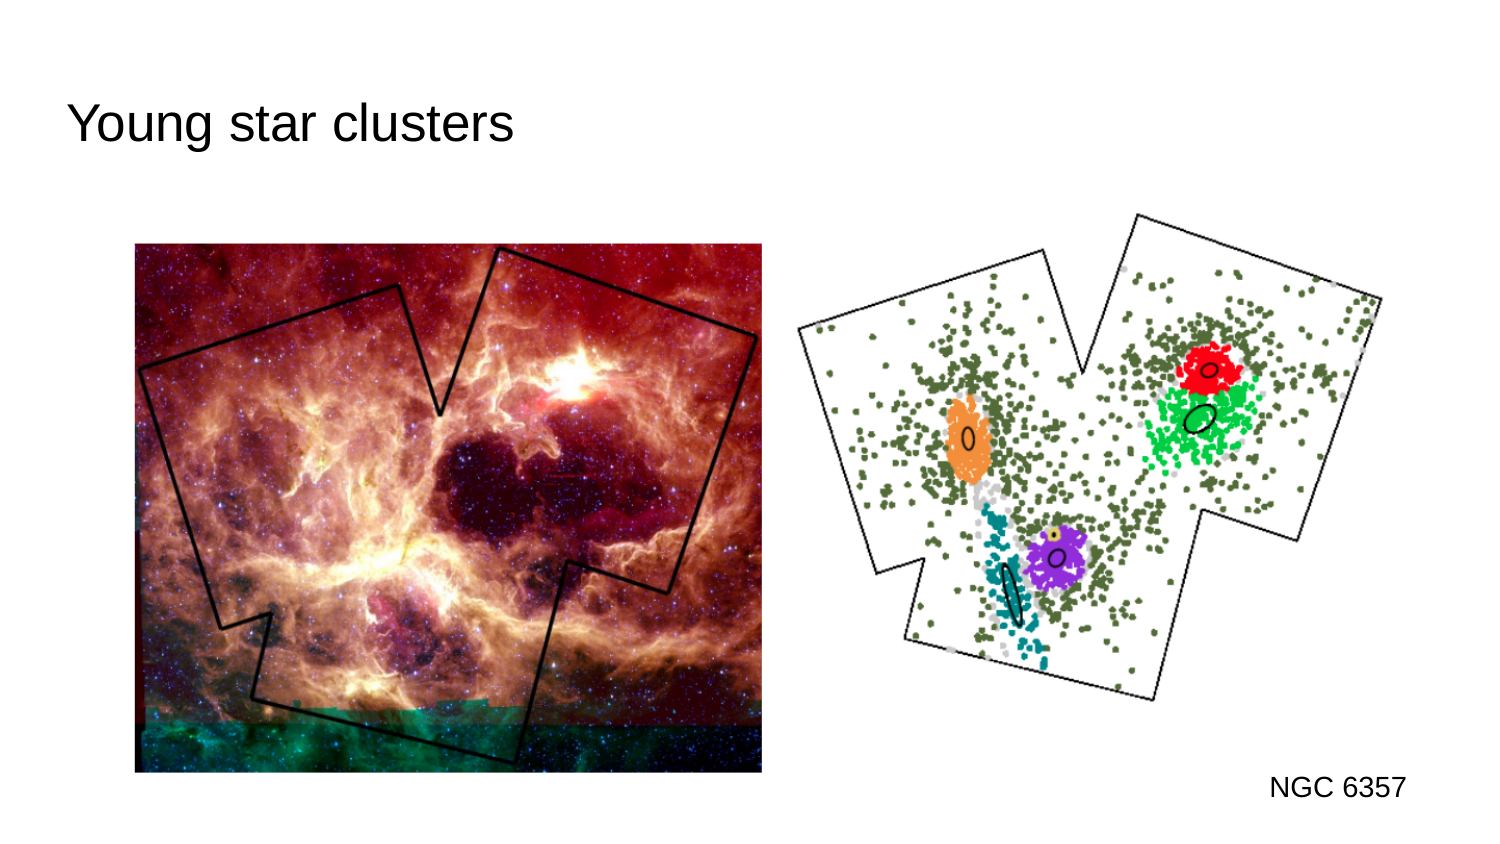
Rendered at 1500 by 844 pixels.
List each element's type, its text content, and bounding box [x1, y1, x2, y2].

text_box NGC 6357 [1254, 753, 1432, 819]
title Young star clusters [51, 72, 1449, 167]
picture [87, 179, 1418, 807]
